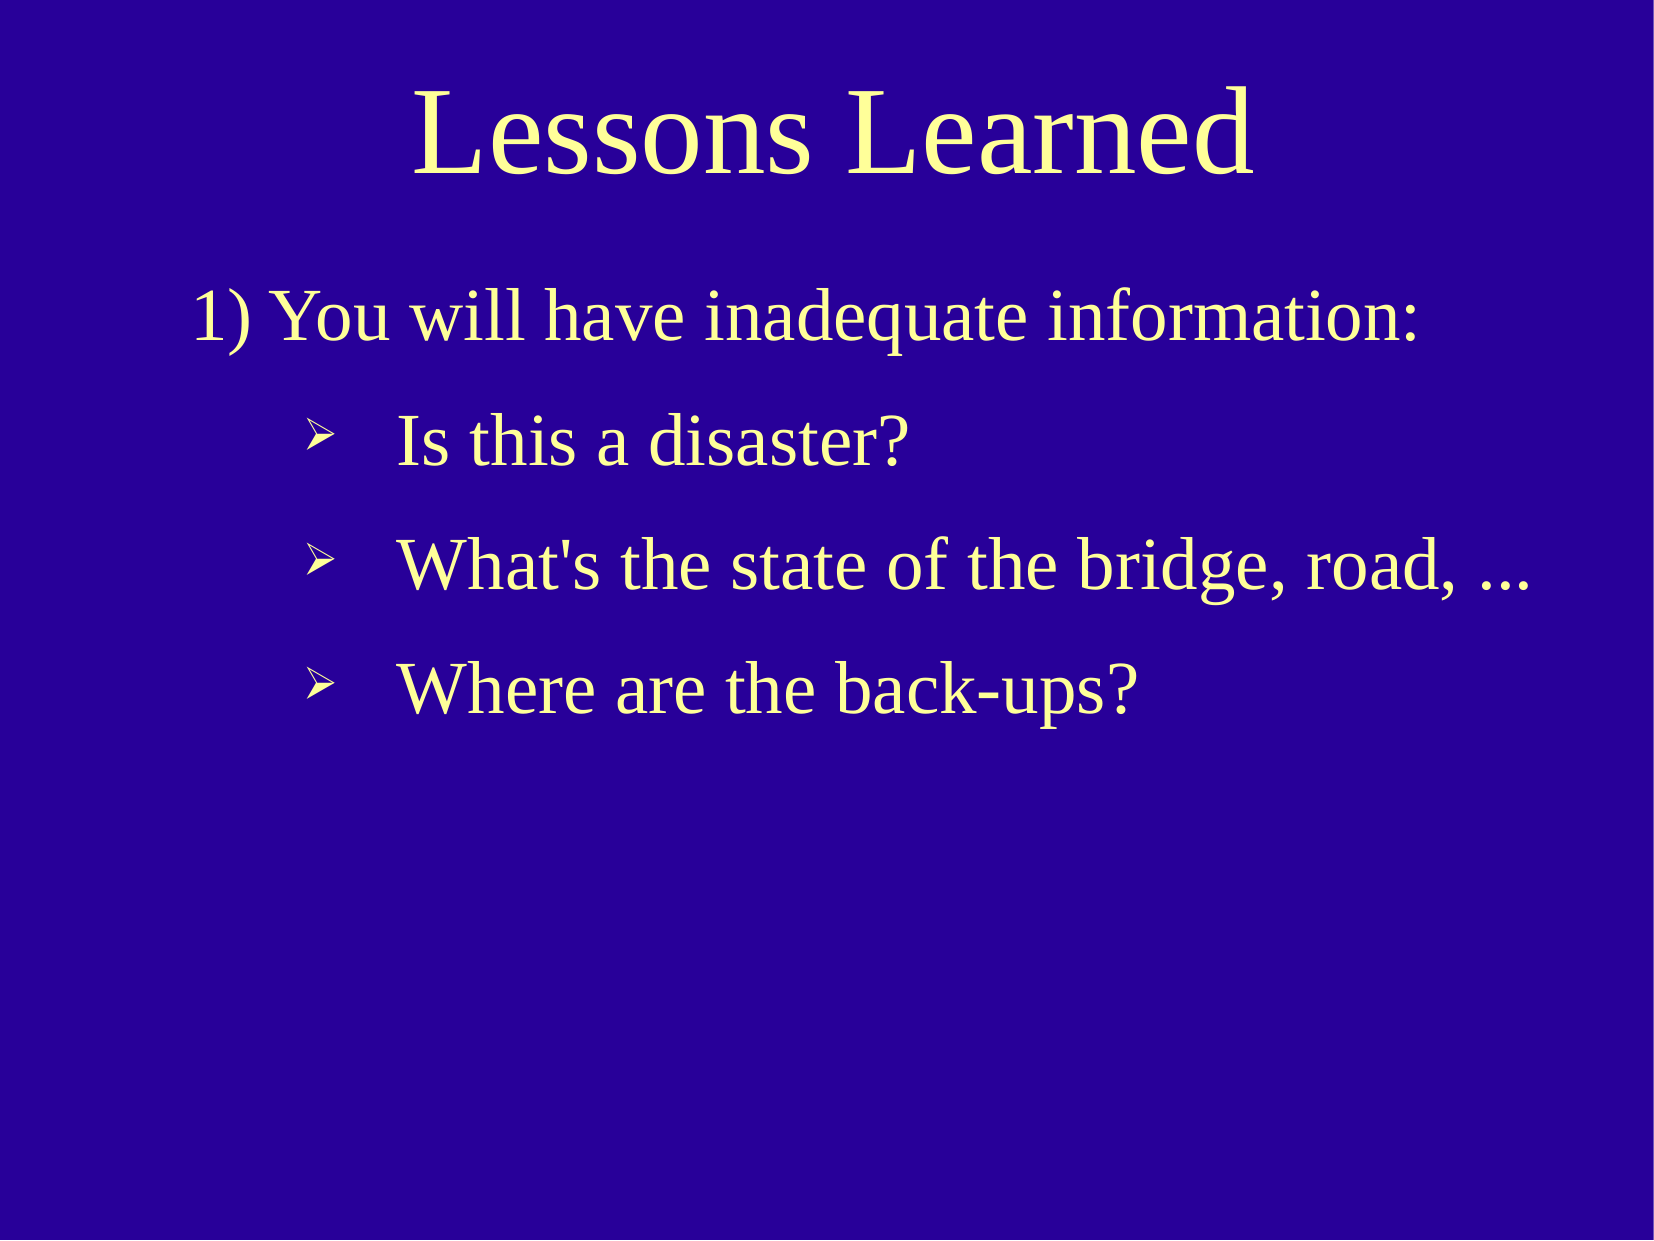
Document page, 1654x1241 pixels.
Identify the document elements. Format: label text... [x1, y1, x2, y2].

title Lessons Learned [127, 48, 1540, 199]
text_box 1) You will have inadequate information: Is this a disaster? What's the state of the bridge, road, ... Where are the back-ups? [153, 232, 1543, 837]
